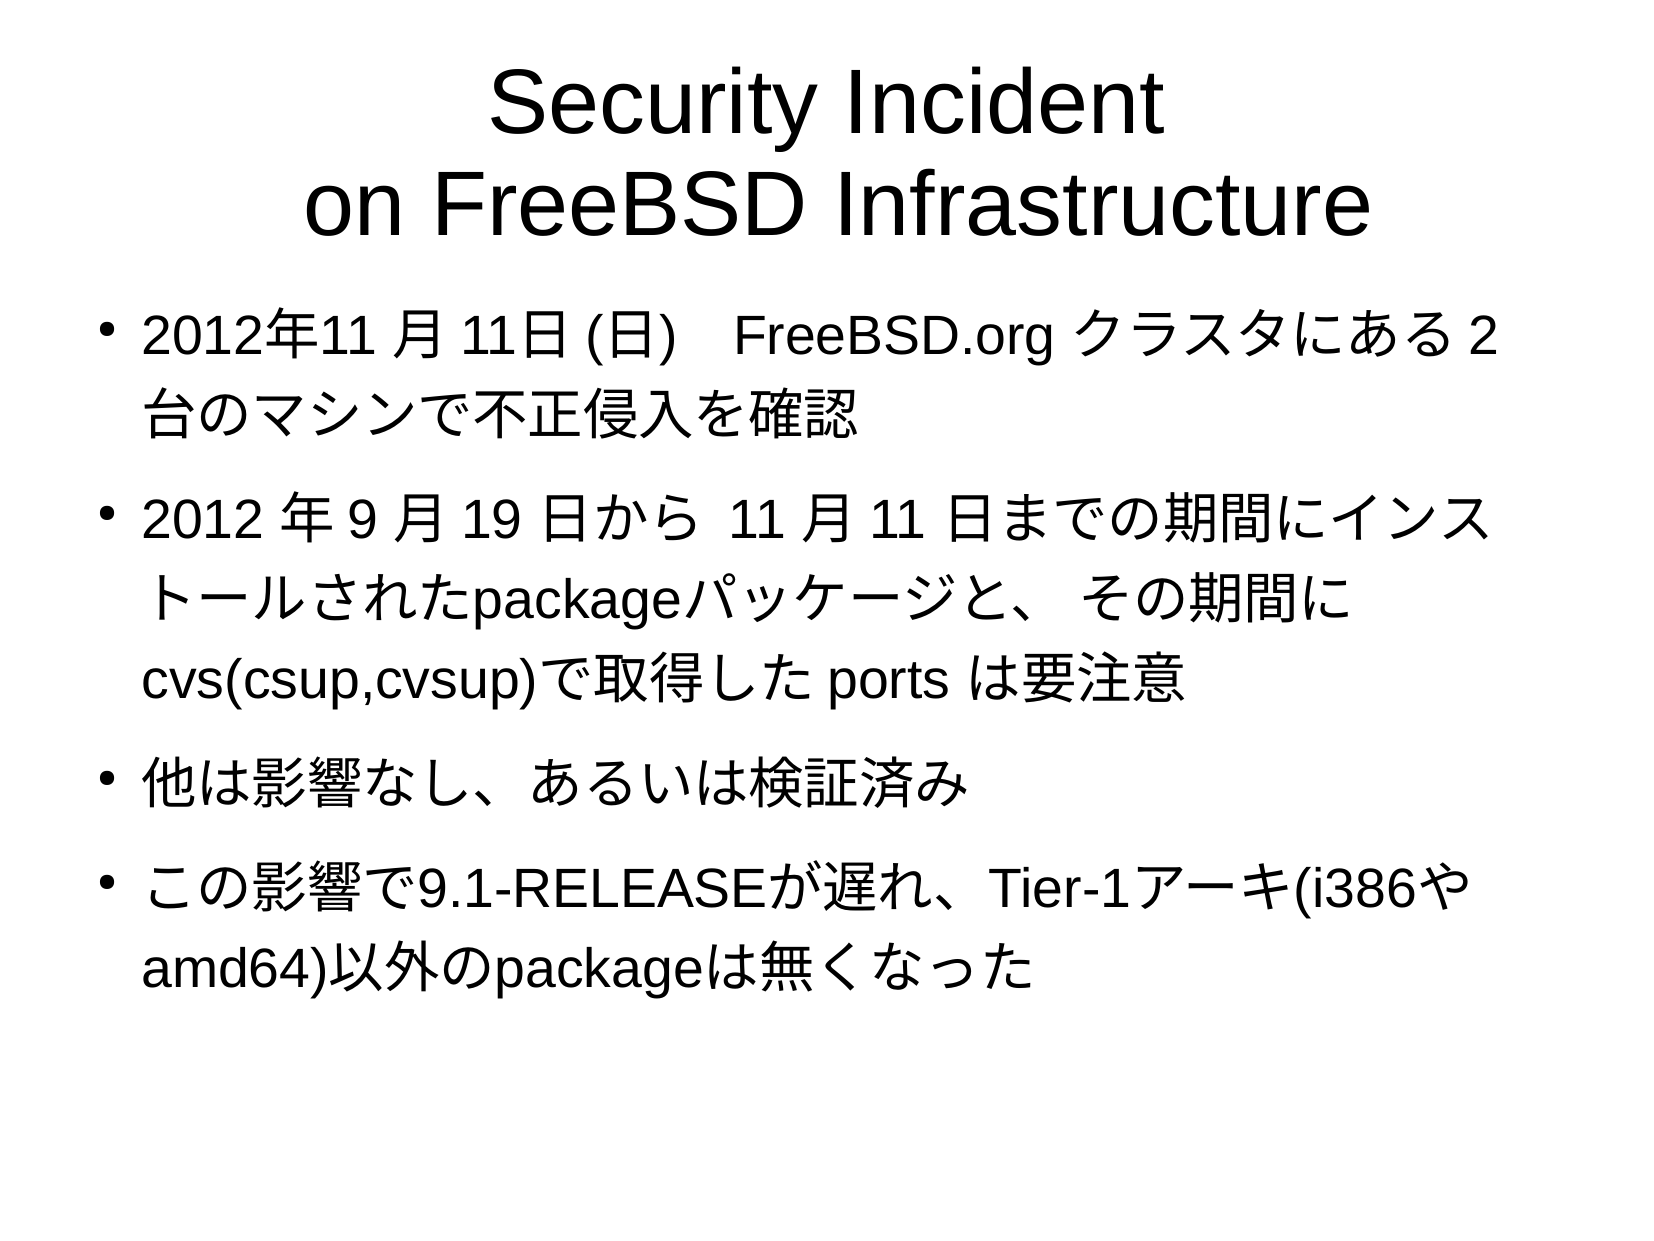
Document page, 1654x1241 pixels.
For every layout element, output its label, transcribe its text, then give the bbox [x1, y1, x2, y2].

list 2012年11 月 11日 (日) FreeBSD.org クラスタにある 2 台のマシンで不正侵入を確認 2012 年 9 月 19 日から 11 月 11 日までの期間にインストールされたpackageパッケージと、 その期間に cvs(csup,cvsup)で取得した ports は要注意 他は影響なし、あるいは検証済み この影響で9.1-RELEASEが遅れ、Tier-1アーキ(i386やamd64)以外のpackageは無くなった [82, 290, 1538, 1010]
title Security Incident on FreeBSD Infrastructure [82, 49, 1571, 257]
